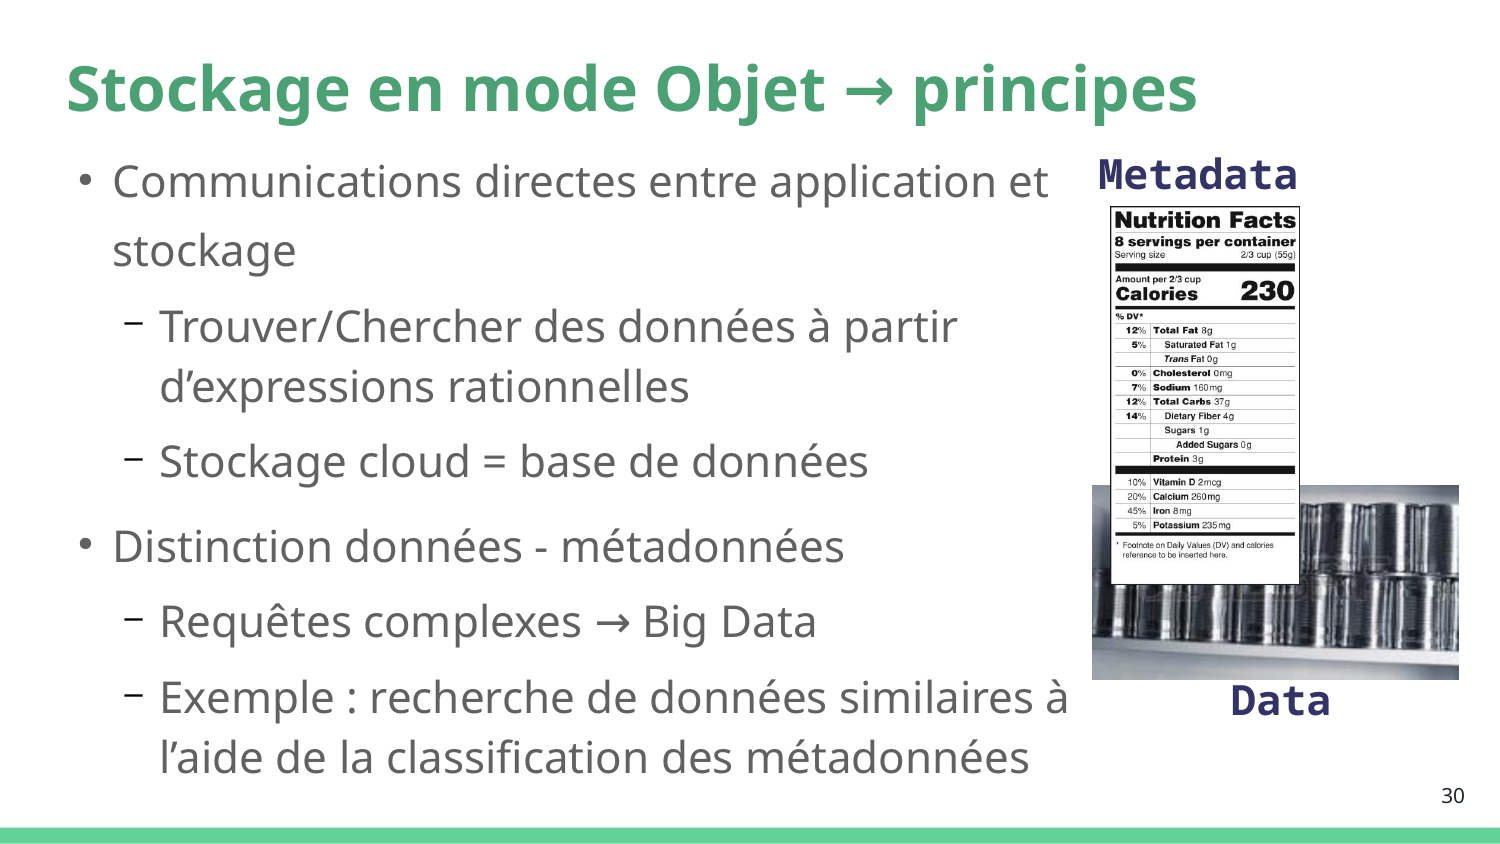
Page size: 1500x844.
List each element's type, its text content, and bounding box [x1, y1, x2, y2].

text_box Data [1216, 663, 1397, 733]
picture [1093, 207, 1459, 680]
text_box Metadata [1083, 137, 1314, 207]
title Stockage en mode Objet → principes [51, 23, 1449, 117]
list Communications directes entre application et stockage Trouver/Chercher des données à partir d’expressions rationnelles Stockage cloud = base de données Distinction données - métadonnées Requêtes complexes → Big Data Exemple : recherche de données similaires à l’aide de la classification des métadonnées [51, 126, 1093, 836]
slide_number <numéro> [1389, 764, 1480, 830]
